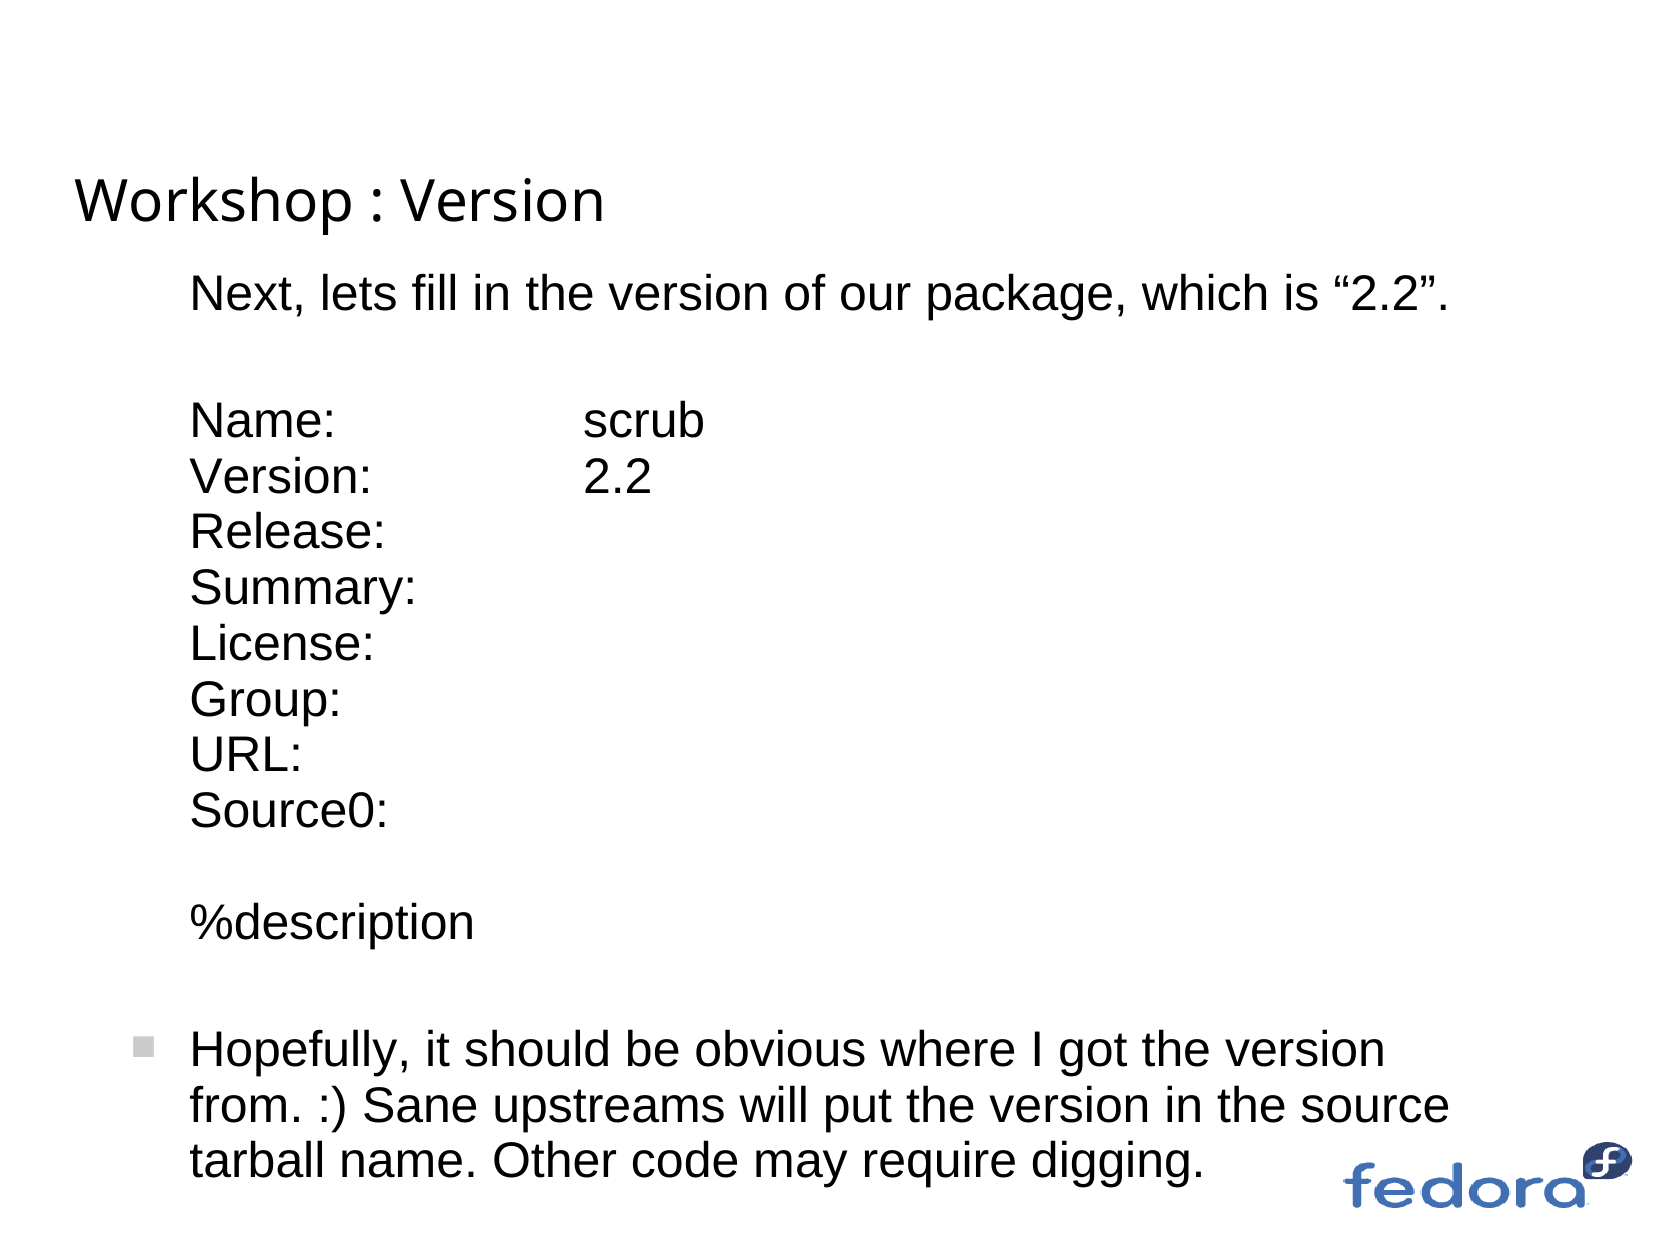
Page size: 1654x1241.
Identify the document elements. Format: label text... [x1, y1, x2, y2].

list Next, lets fill in the version of our package, which is “2.2”. Name: scrub Version: 2.2 Release: Summary: License: Group: URL: Source0: %description Hopefully, it should be obvious where I got the version from. :) Sane upstreams will put the version in the source tarball name. Other code may require digging. [77, 264, 1500, 1189]
title Workshop : Version [74, 140, 1506, 259]
picture [1332, 1124, 1651, 1227]
